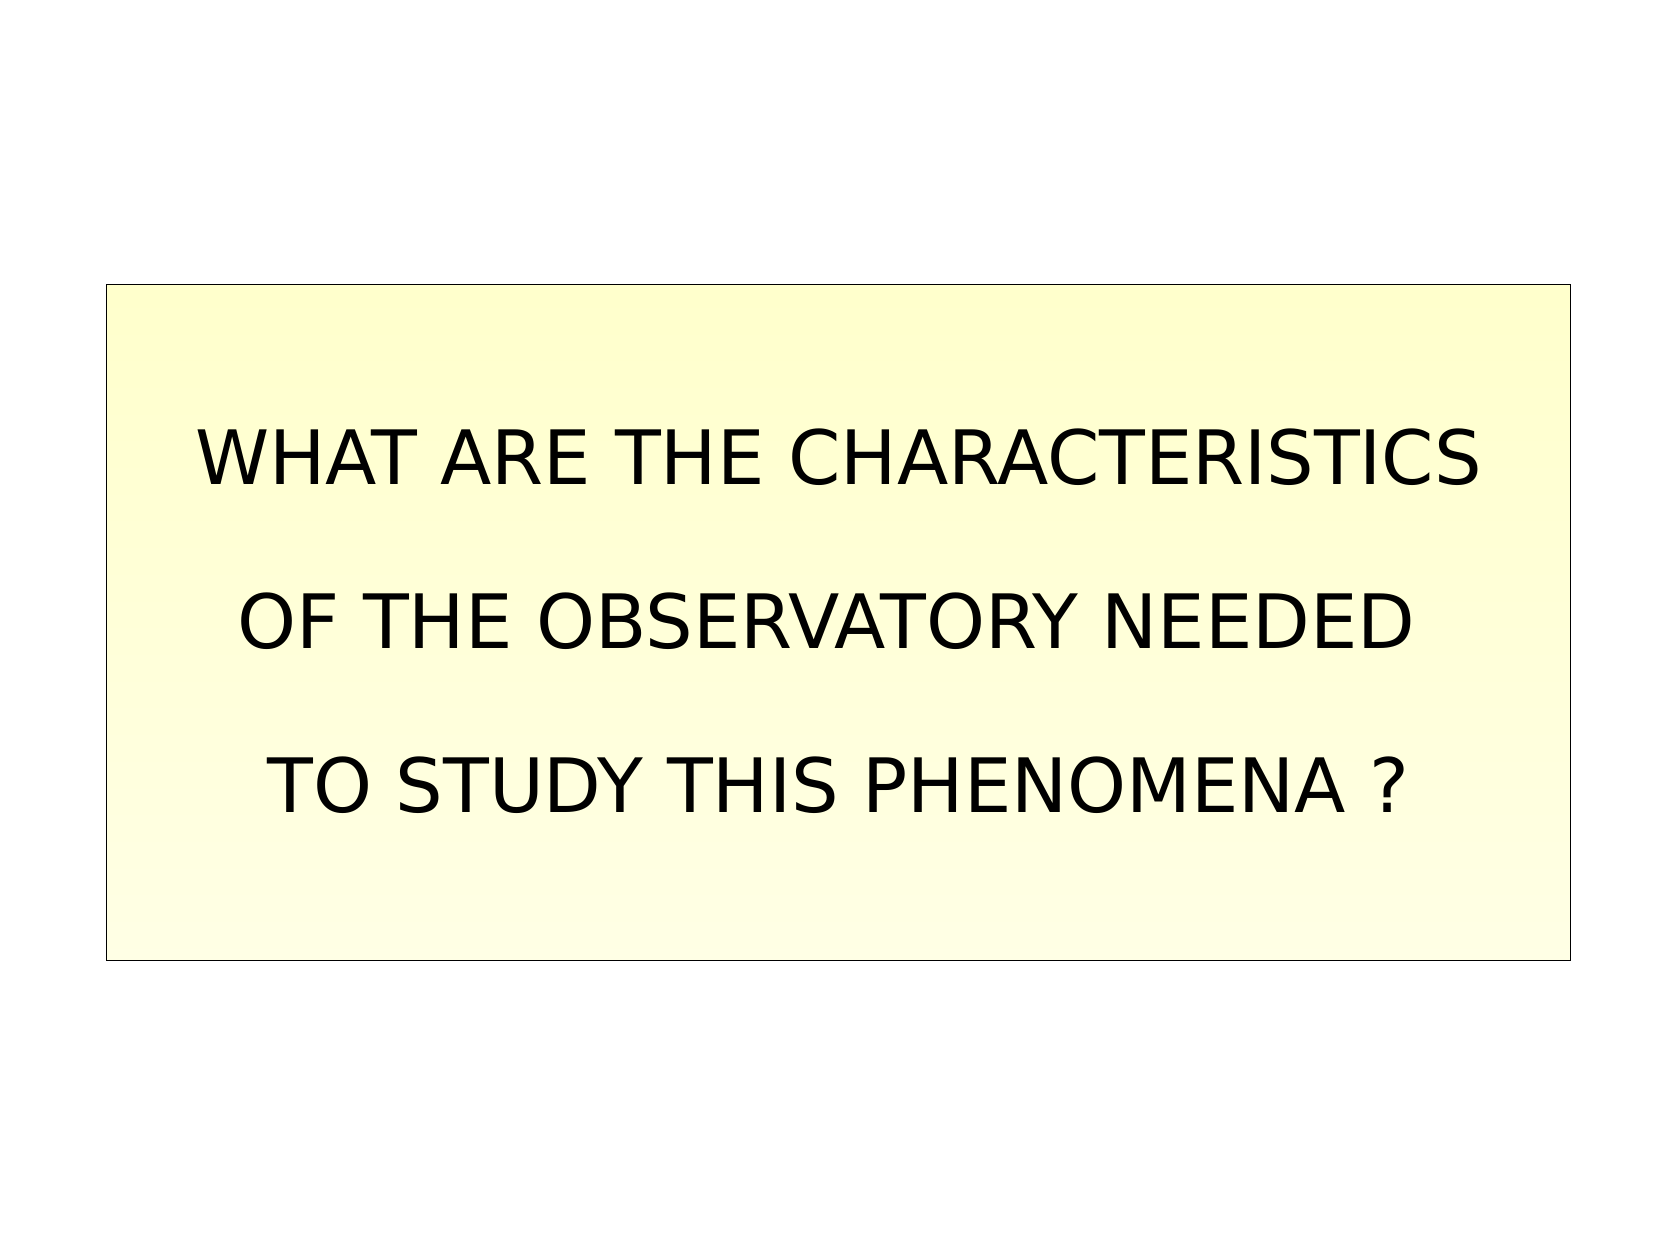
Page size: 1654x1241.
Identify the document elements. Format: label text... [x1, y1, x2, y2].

text_box WHAT ARE THE CHARACTERISTICS OF THE OBSERVATORY NEEDED TO STUDY THIS PHENOMENA ? [106, 284, 1571, 961]
